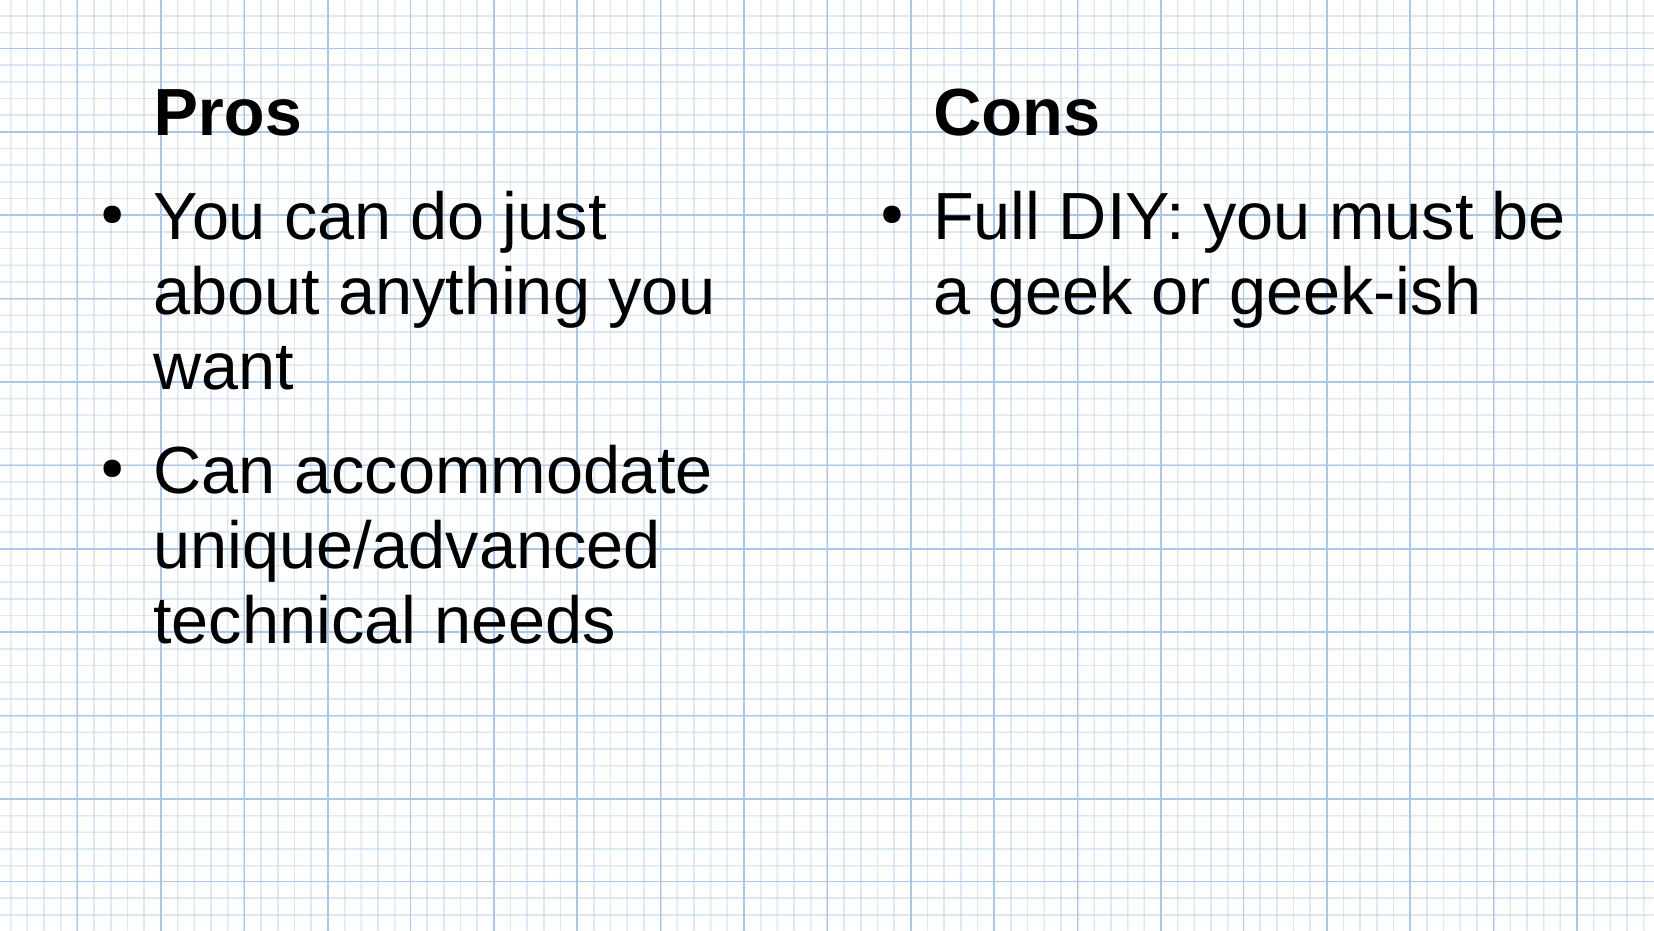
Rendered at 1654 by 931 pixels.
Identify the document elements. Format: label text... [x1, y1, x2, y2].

list Pros You can do just about anything you want Can accommodate unique/advanced technical needs [82, 75, 788, 863]
picture [0, 0, 1654, 931]
list Cons Full DIY: you must be a geek or geek-ish [862, 75, 1568, 863]
